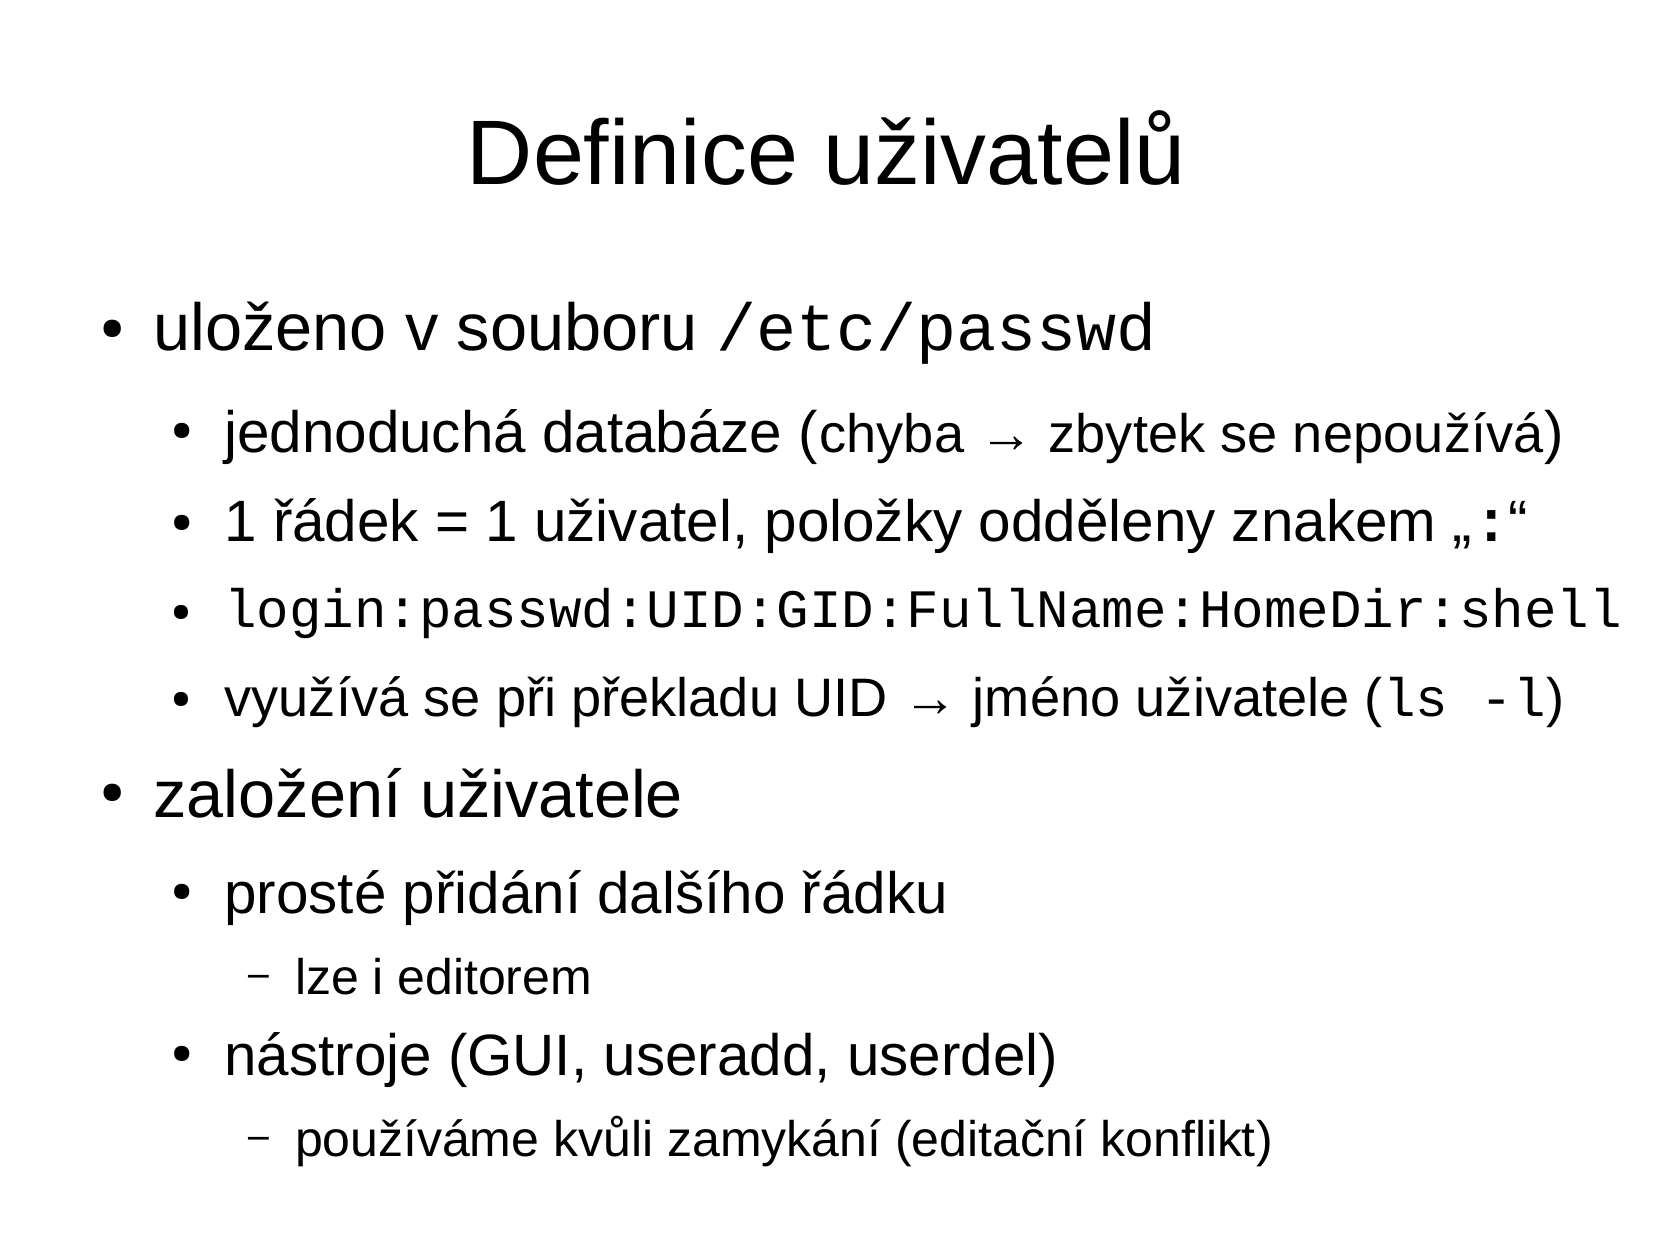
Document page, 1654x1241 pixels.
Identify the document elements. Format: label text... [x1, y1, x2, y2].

list uloženo v souboru /etc/passwd jednoduchá databáze (chyba → zbytek se nepoužívá) 1 řádek = 1 uživatel, položky odděleny znakem „:“ login:passwd:UID:GID:FullName:HomeDir:shell využívá se při překladu UID → jméno uživatele (ls -l) založení uživatele prosté přidání dalšího řádku lze i editorem nástroje (GUI, useradd, userdel) používáme kvůli zamykání (editační konflikt) [82, 290, 1654, 1168]
title Definice uživatelů [82, 56, 1571, 250]
